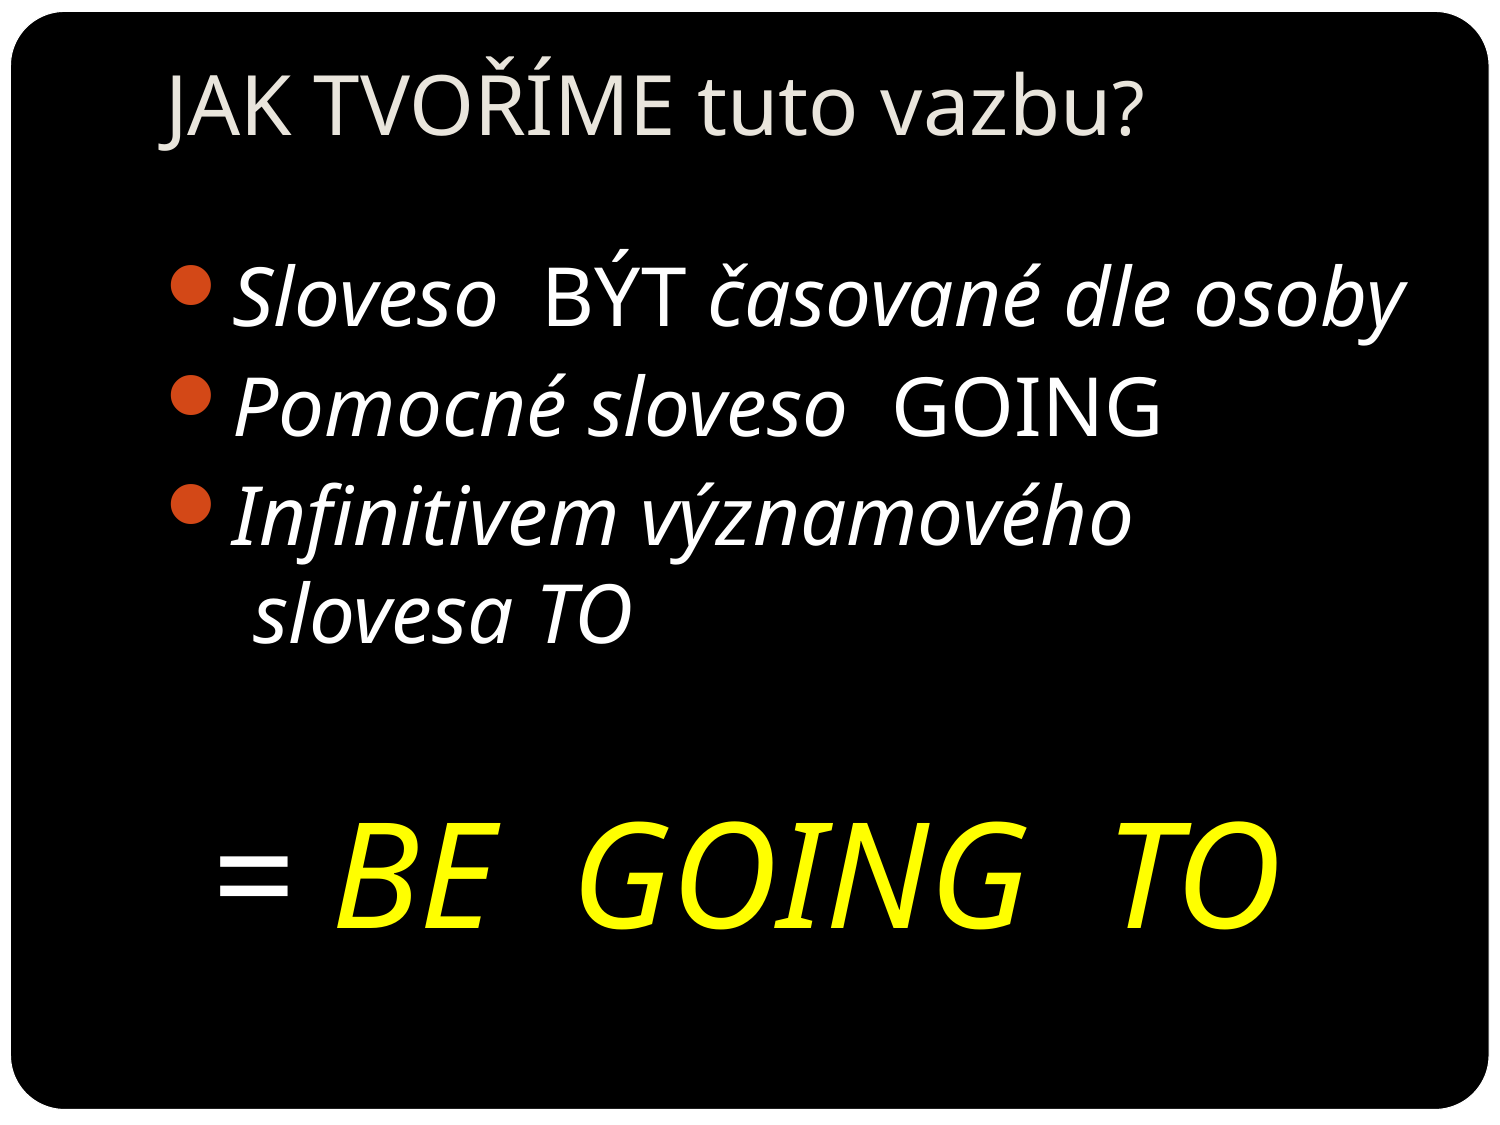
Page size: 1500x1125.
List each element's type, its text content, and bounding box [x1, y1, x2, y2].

title JAK TVOŘÍME tuto vazbu? [150, 45, 1426, 233]
list Sloveso BÝT časované dle osoby Pomocné sloveso GOING Infinitivem významového slovesa TO = BE GOING TO [150, 237, 1426, 988]
